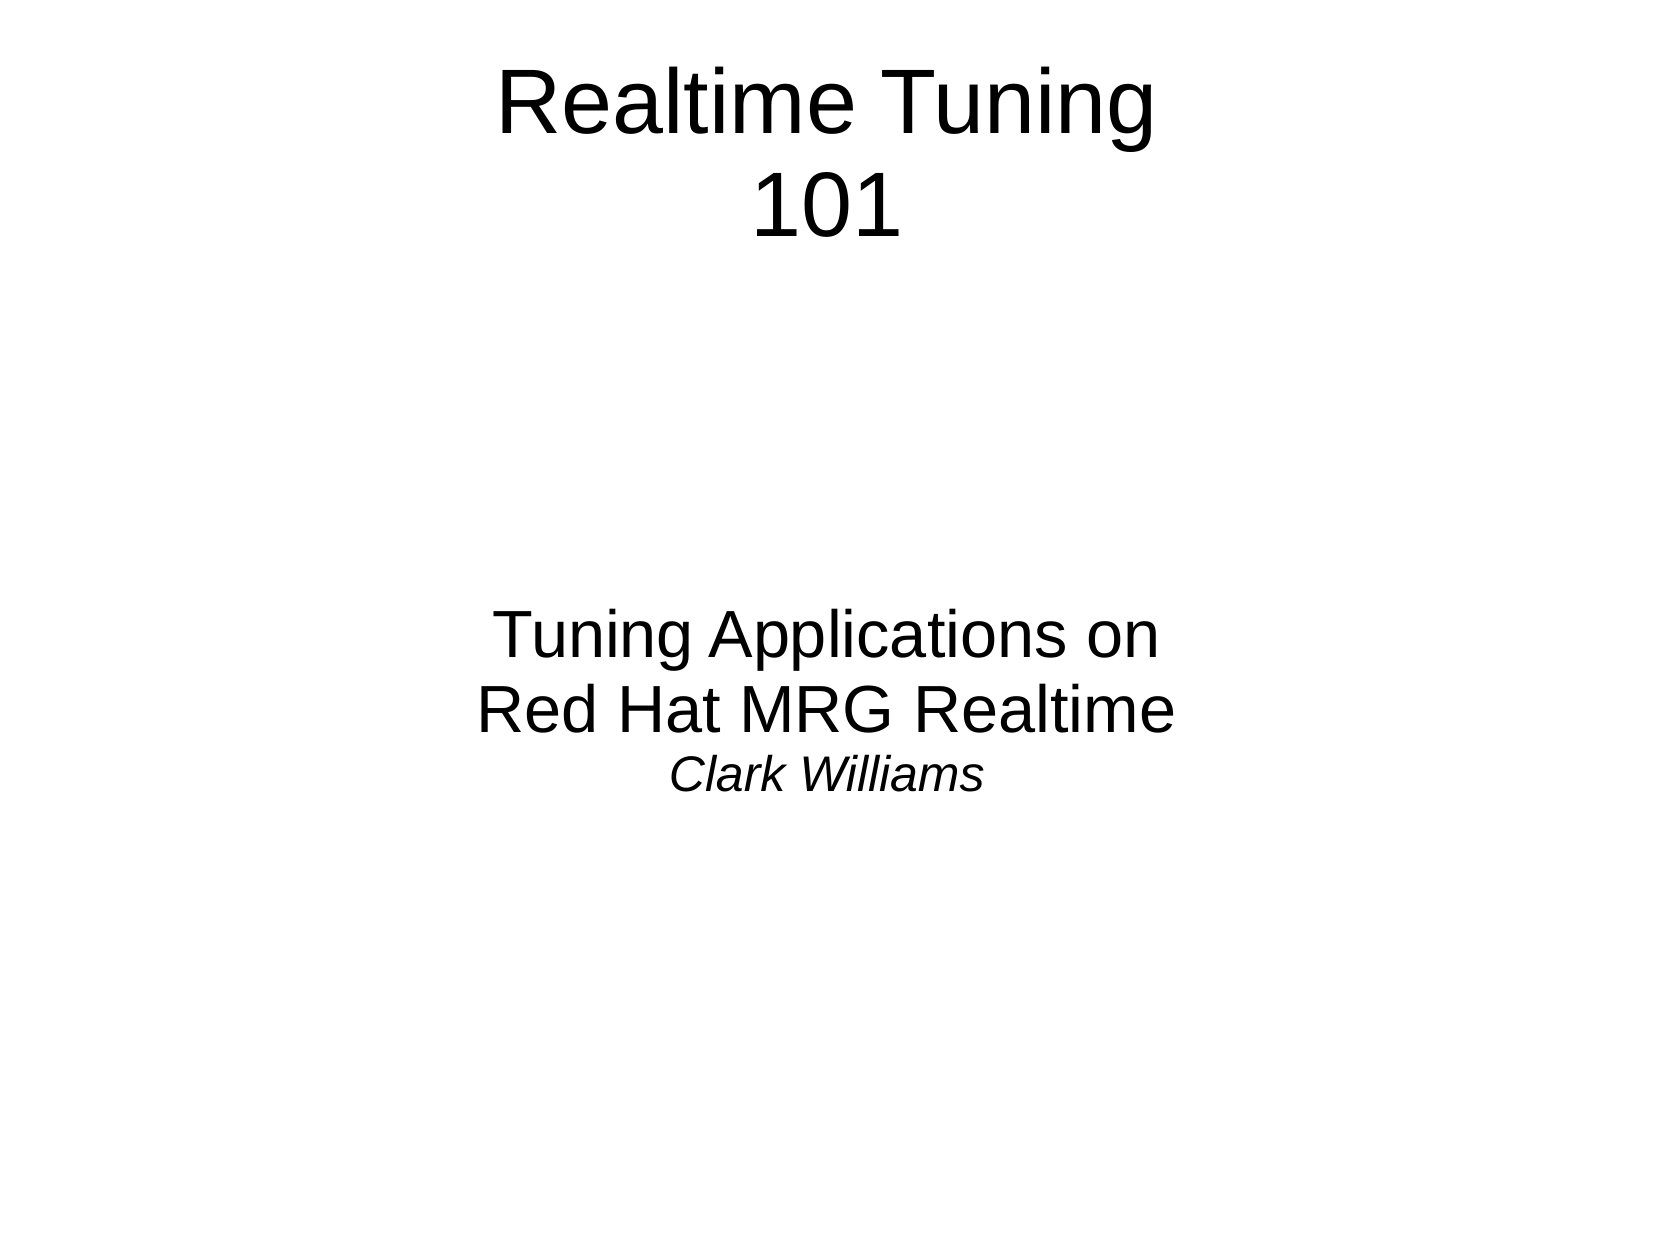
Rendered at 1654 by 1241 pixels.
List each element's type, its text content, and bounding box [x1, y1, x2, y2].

subtitle Tuning Applications on Red Hat MRG Realtime Clark Williams [82, 297, 1571, 1102]
title Realtime Tuning 101 [82, 50, 1571, 256]
